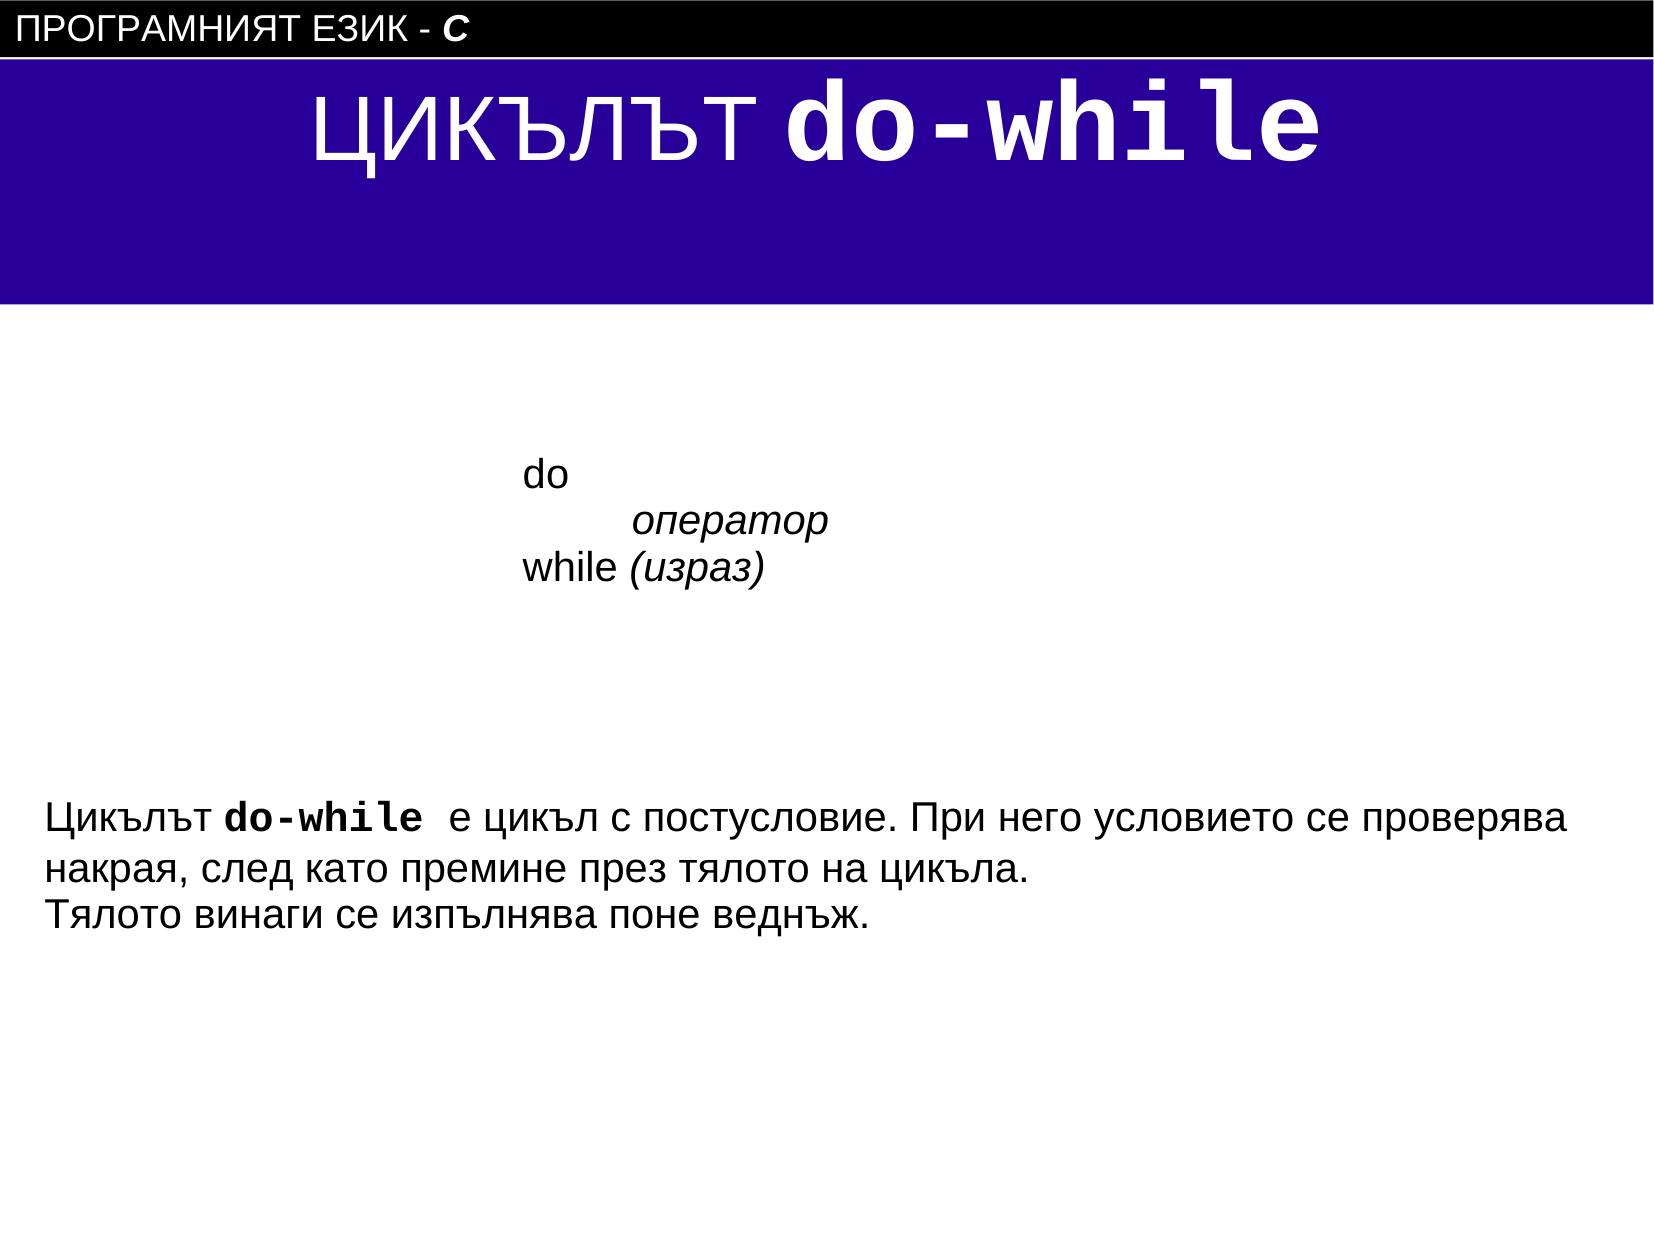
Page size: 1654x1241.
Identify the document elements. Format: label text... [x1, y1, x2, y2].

text_box do оператор while (израз) [472, 442, 1270, 598]
text_box ЦИКЪЛЪТ do-while [0, 59, 1654, 305]
text_box ПРОГРАМНИЯT ЕЗИК - С [0, 0, 1654, 58]
text_box Цикълът do-while е цикъл с постусловие. При него условието се проверява накрая, след като премине през тялото на цикъла. Тялото винаги се изпълнява поне веднъж. [29, 786, 1595, 945]
